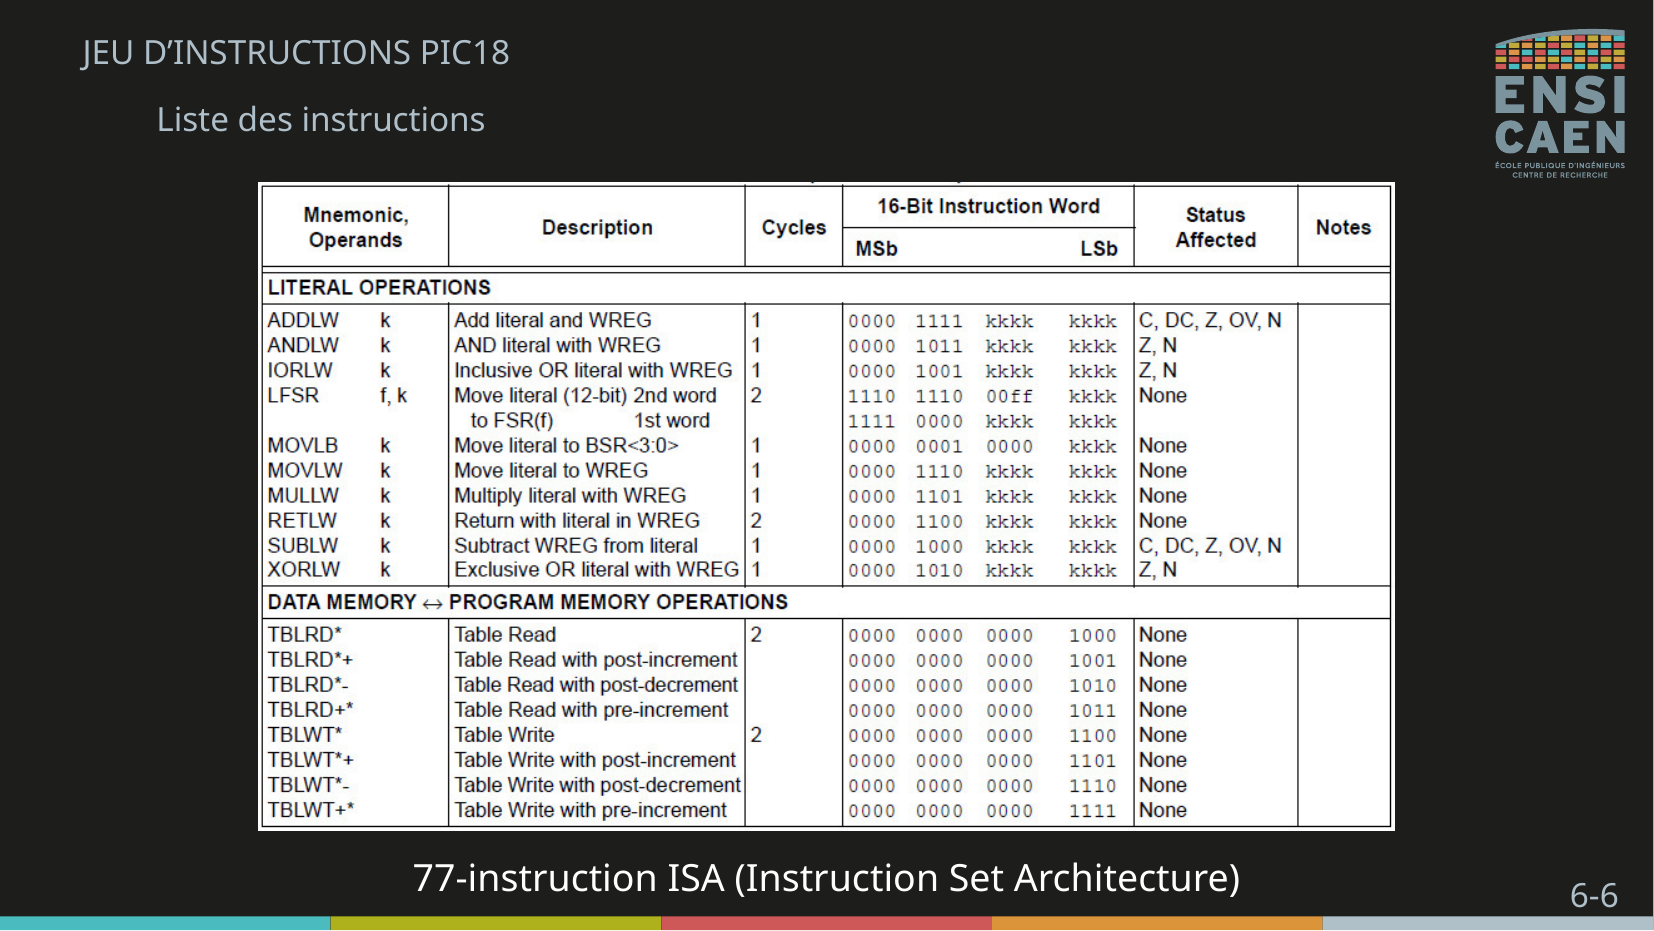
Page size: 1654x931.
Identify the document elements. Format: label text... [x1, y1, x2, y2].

title JEU D’INSTRUCTIONS PIC18 Liste des instructions [82, 0, 1467, 148]
text_box 77-instruction ISA (Instruction Set Architecture) [258, 844, 1395, 902]
picture [258, 182, 1395, 831]
